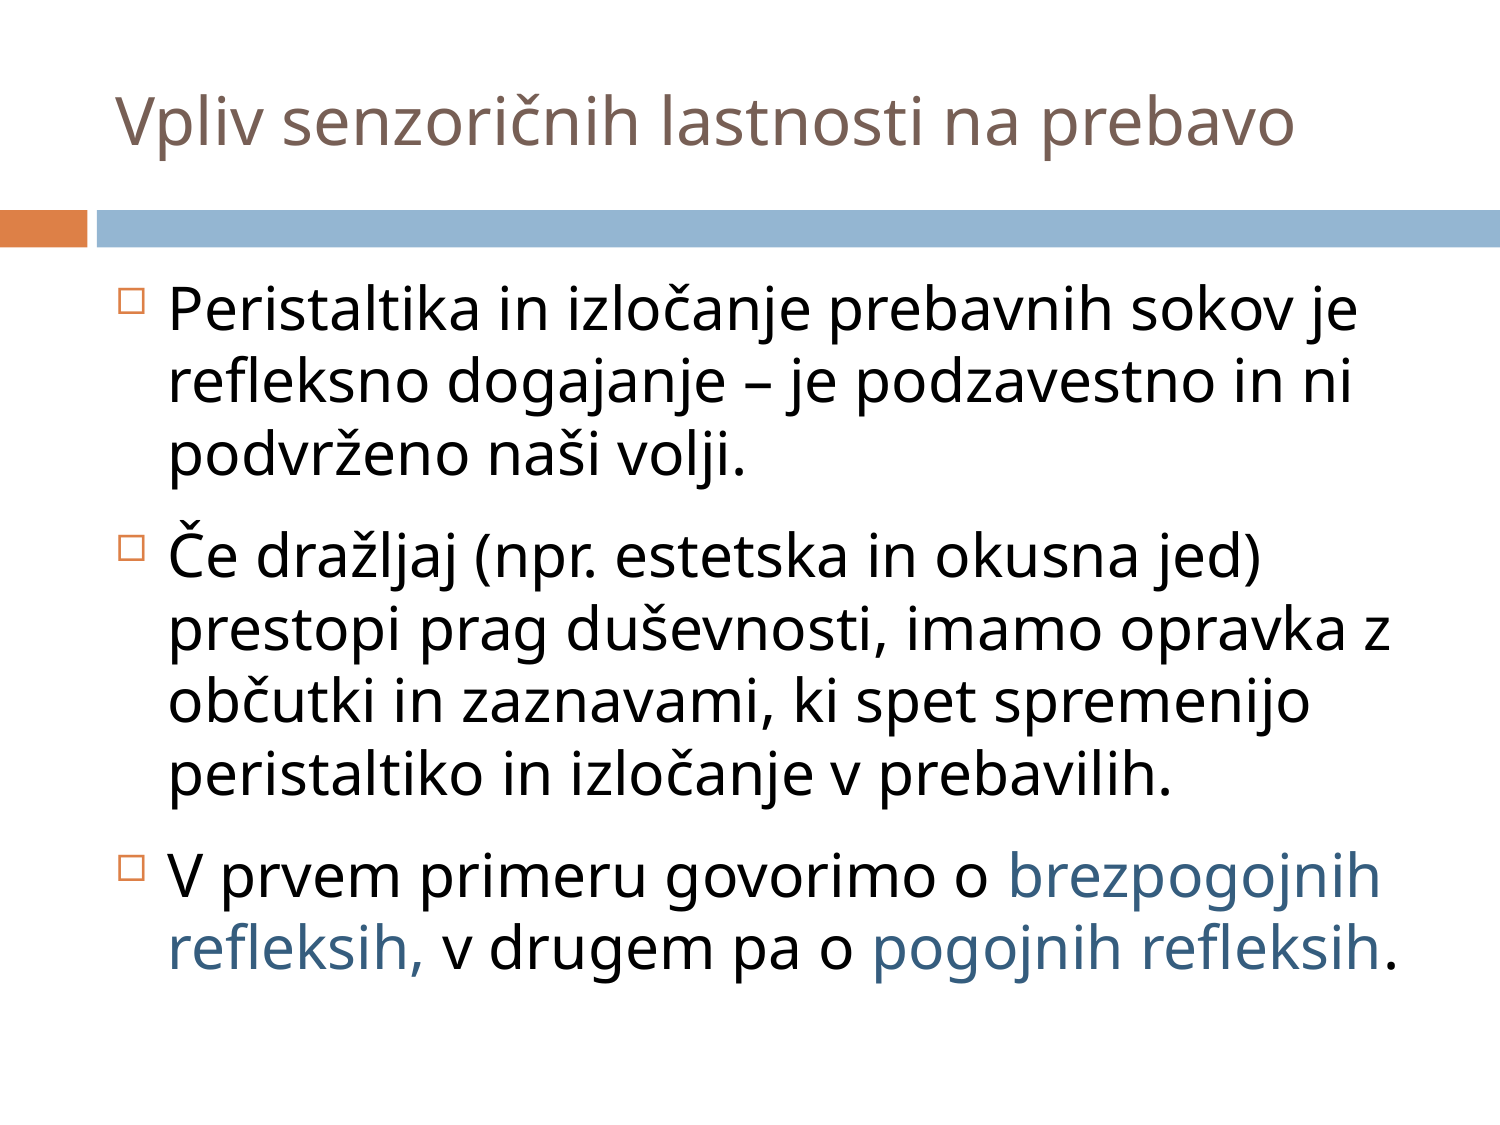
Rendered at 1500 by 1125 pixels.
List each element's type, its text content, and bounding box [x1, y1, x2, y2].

title Vpliv senzoričnih lastnosti na prebavo [100, 37, 1438, 200]
list Peristaltika in izločanje prebavnih sokov je refleksno dogajanje – je podzavestno in ni podvrženo naši volji. Če dražljaj (npr. estetska in okusna jed) prestopi prag duševnosti, imamo opravka z občutki in zaznavami, ki spet spremenijo peristaltiko in izločanje v prebavilih. V prvem primeru govorimo o brezpogojnih refleksih, v drugem pa o pogojnih refleksih. [100, 262, 1438, 1000]
